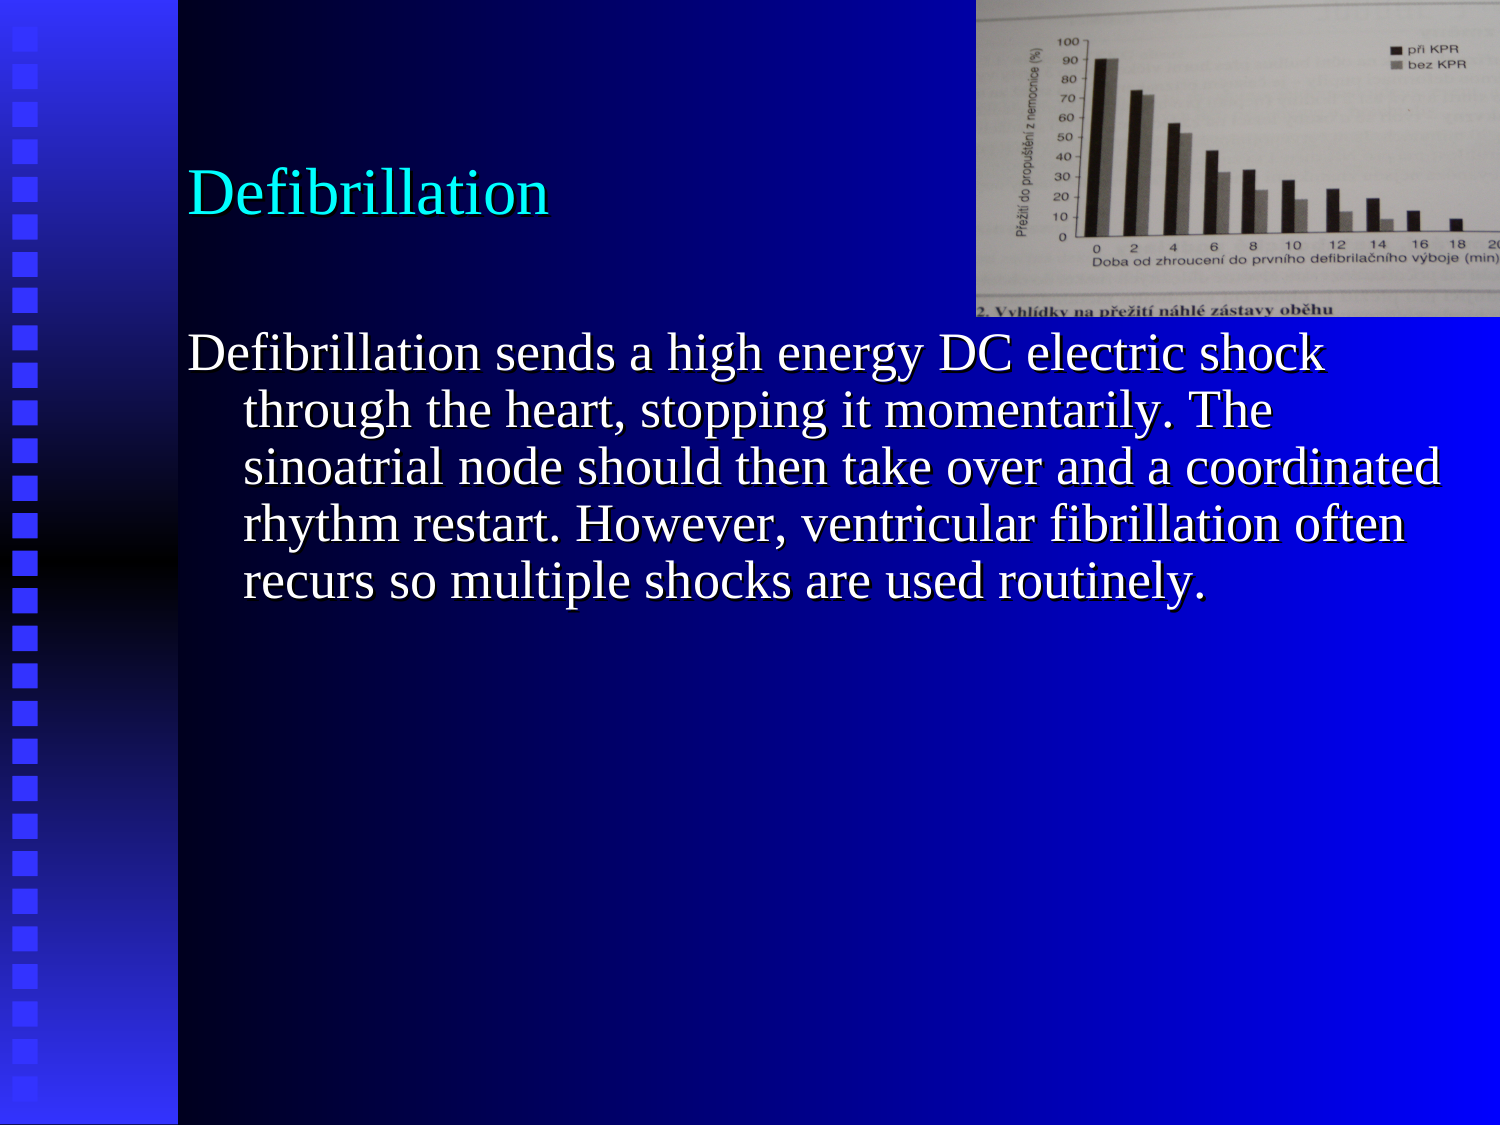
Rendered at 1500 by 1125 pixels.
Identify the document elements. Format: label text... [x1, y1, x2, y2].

title Defibrillation [187, 99, 976, 288]
list Defibrillation sends a high energy DC electric shock through the heart, stopping it momentarily. The sinoatrial node should then take over and a coordinated rhythm restart. However, ventricular fibrillation often recurs so multiple shocks are used routinely. [187, 324, 1463, 1028]
picture [976, 0, 1500, 317]
